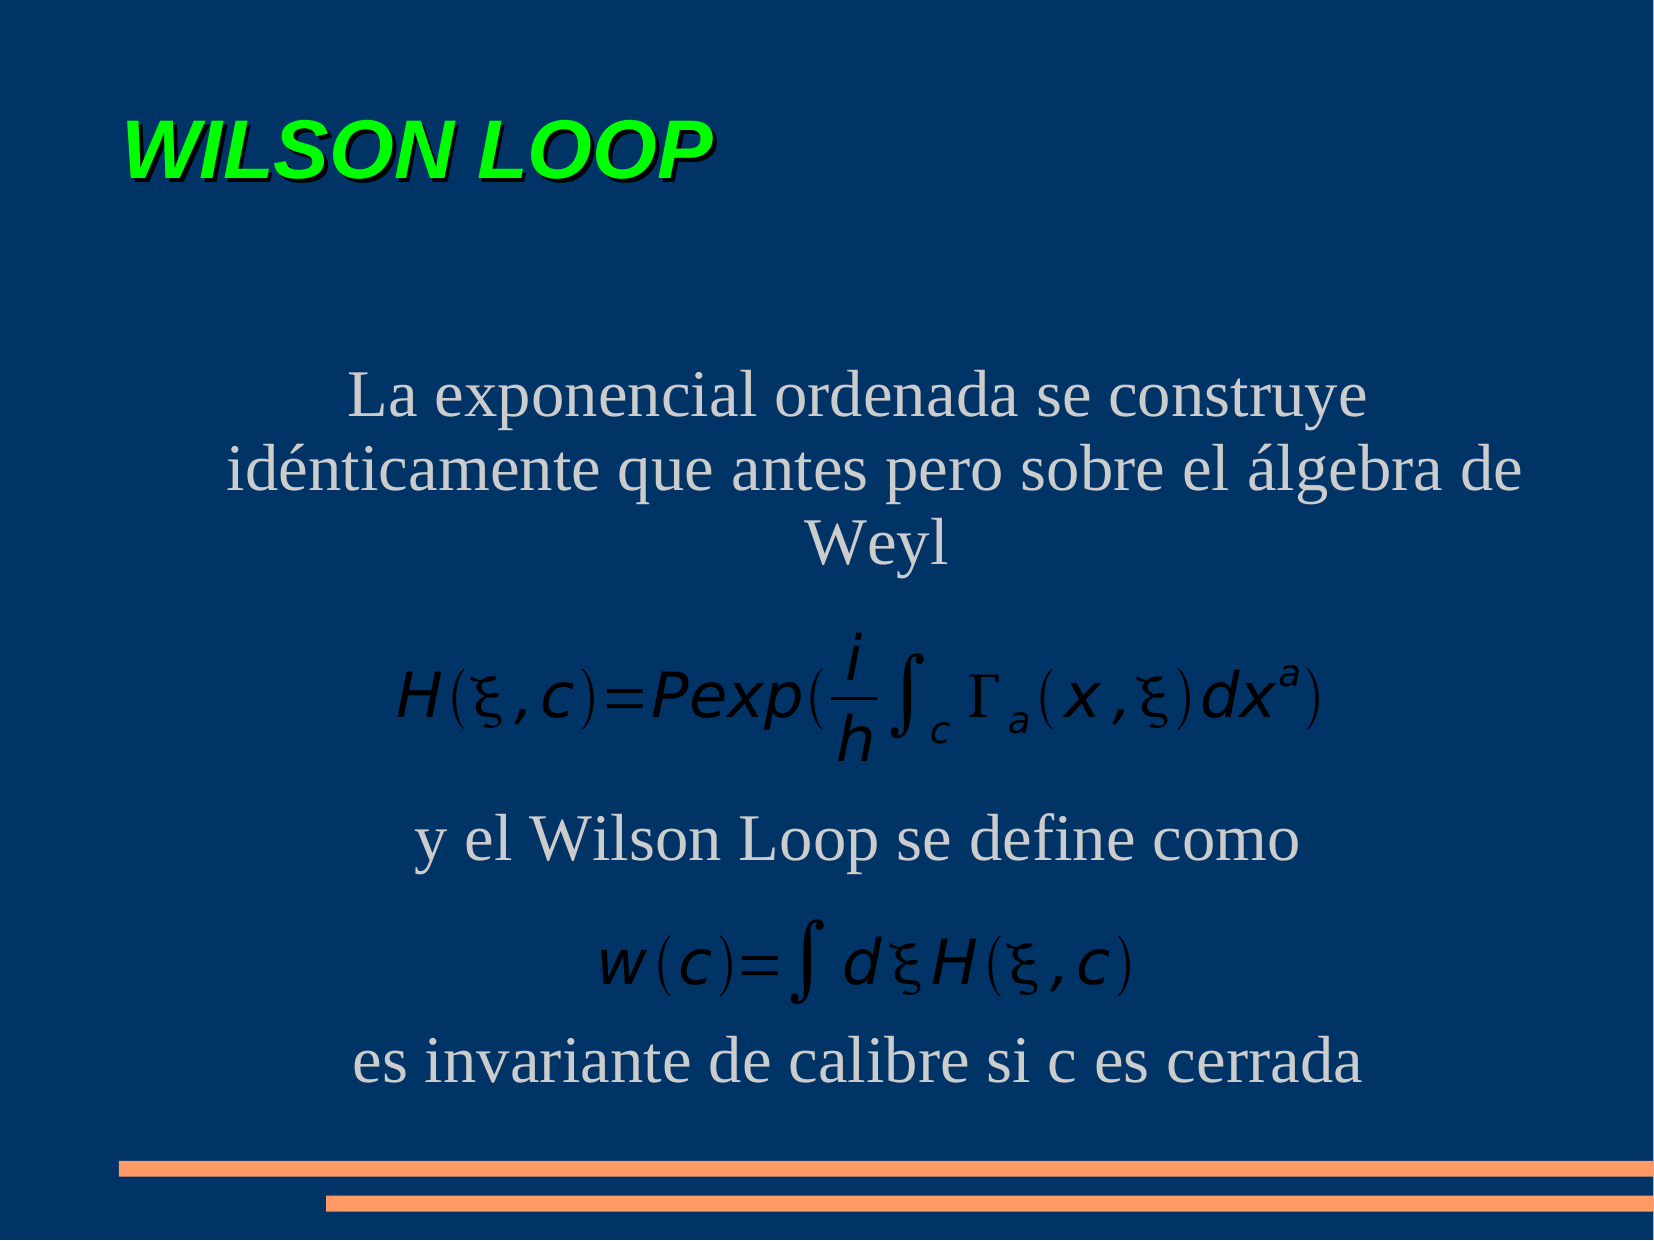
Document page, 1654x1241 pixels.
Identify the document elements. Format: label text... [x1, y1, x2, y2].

chart [389, 622, 1330, 776]
title WILSON LOOP [121, 46, 1534, 254]
subtitle La exponencial ordenada se construye idénticamente que antes pero sobre el álgebra de Weyl y el Wilson Loop se define como es invariante de calibre si c es cerrada [121, 322, 1561, 1132]
chart [590, 915, 1139, 1010]
